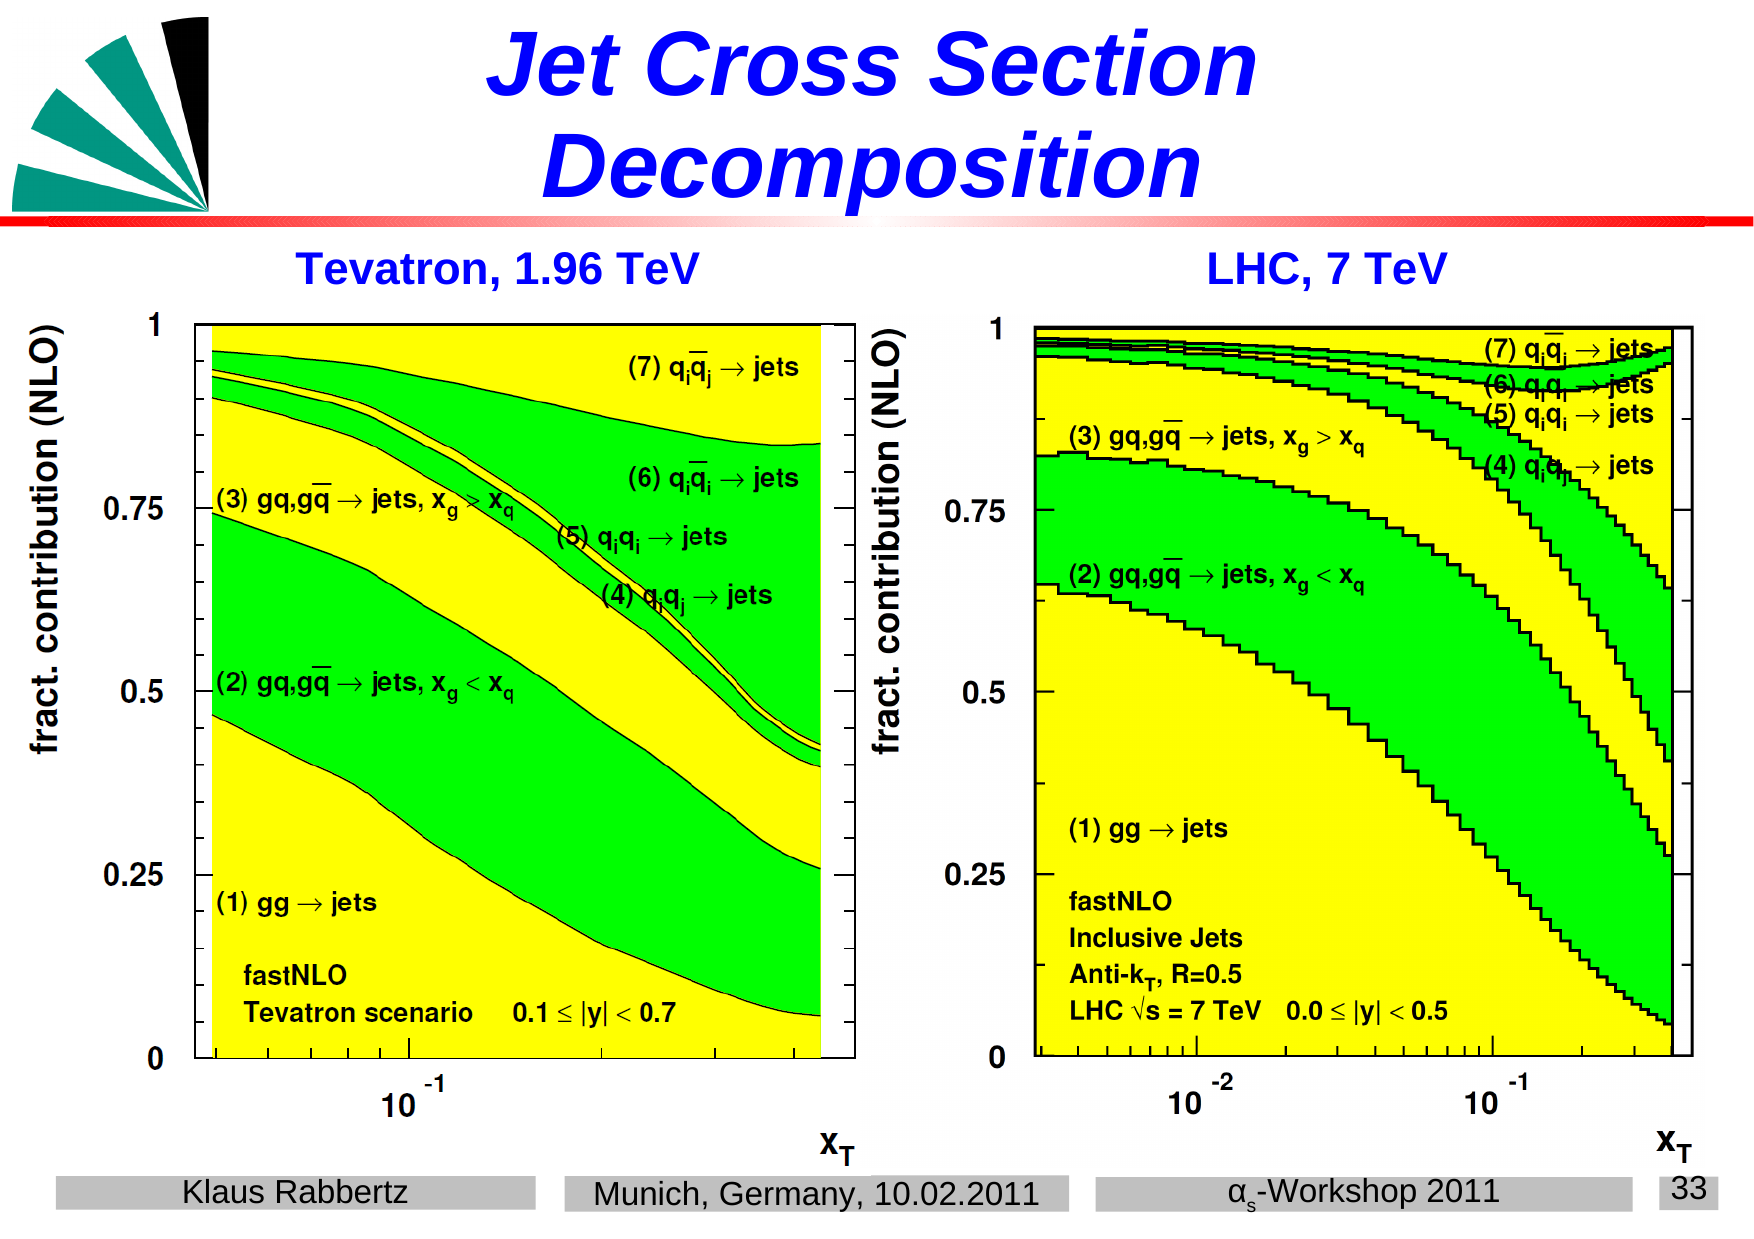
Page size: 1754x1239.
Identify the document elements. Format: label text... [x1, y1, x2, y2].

text_box LHC, 7 TeV [1194, 236, 1461, 300]
picture [19, 310, 1705, 1176]
text_box Tevatron, 1.96 TeV [283, 236, 713, 300]
title Jet Cross Section Decomposition [220, 11, 1525, 218]
picture [12, 17, 209, 214]
